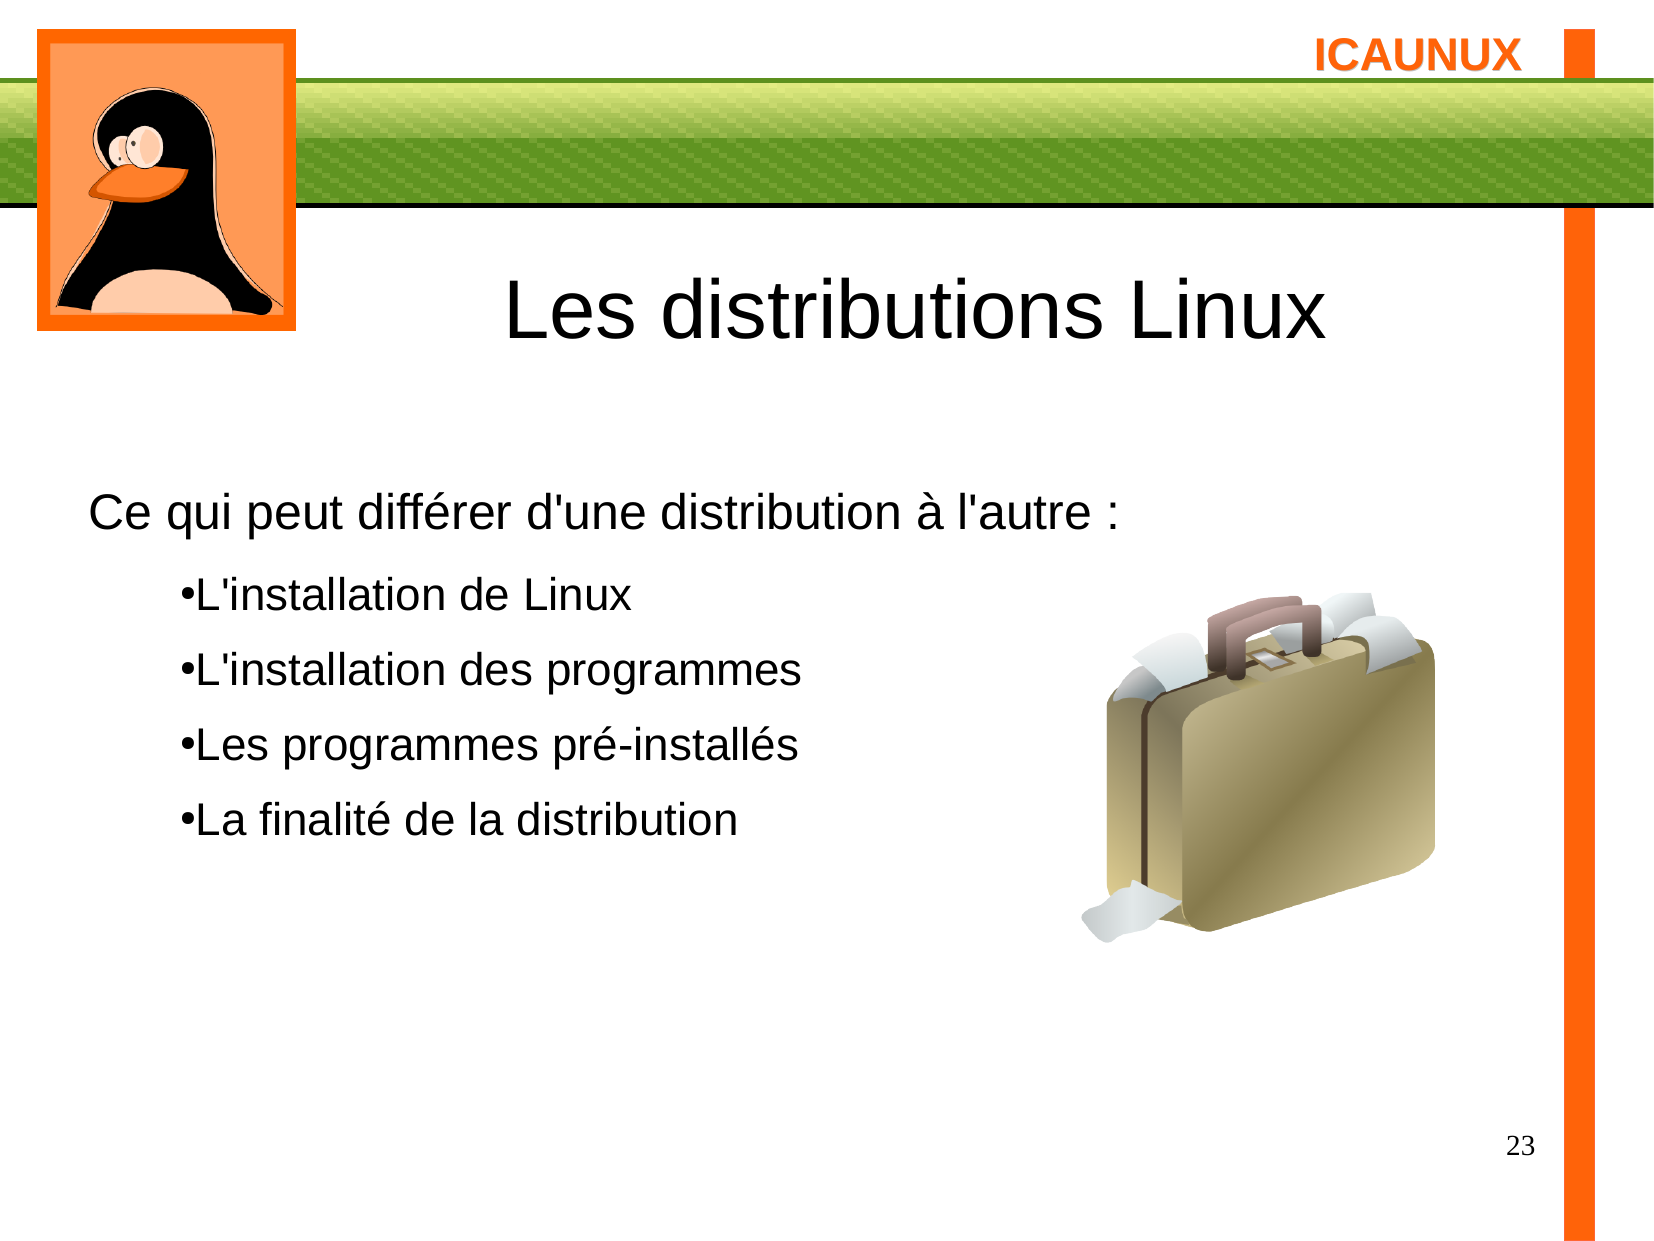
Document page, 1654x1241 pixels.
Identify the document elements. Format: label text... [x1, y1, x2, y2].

list Ce qui peut différer d'une distribution à l'autre : L'installation de Linux L'installation des programmes Les programmes pré-installés La finalité de la distribution [88, 483, 1512, 1135]
picture [0, 29, 1654, 331]
picture [1062, 590, 1447, 945]
title Les distributions Linux [324, 235, 1506, 384]
